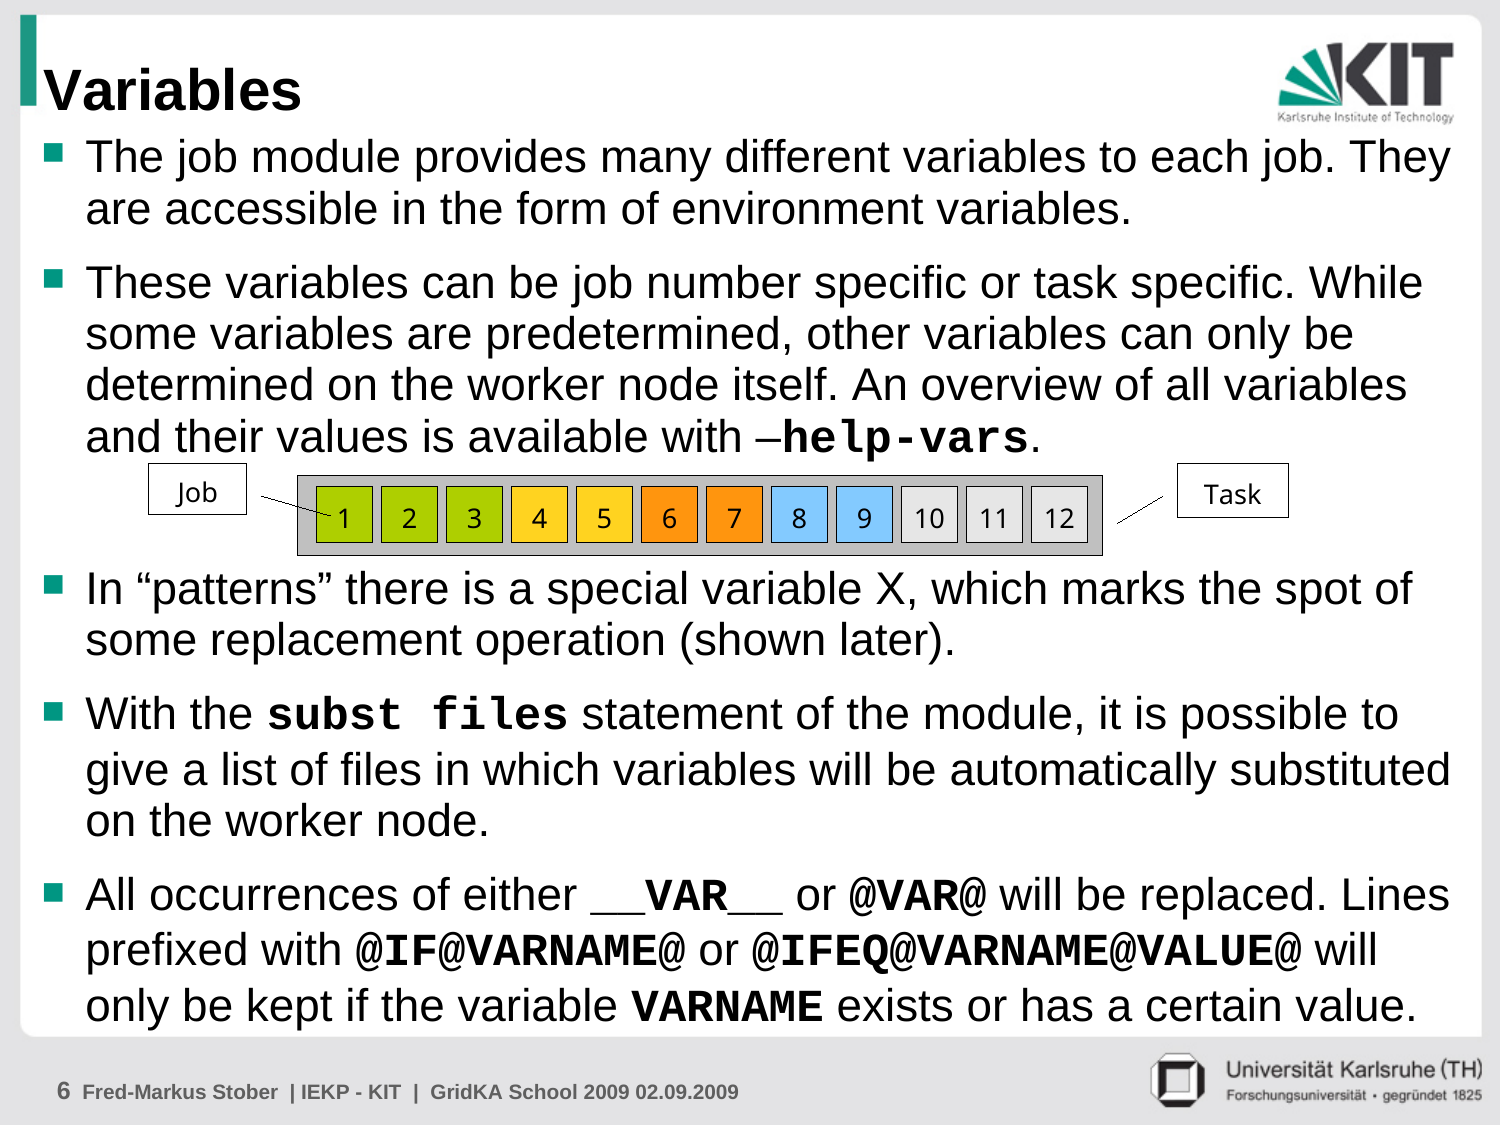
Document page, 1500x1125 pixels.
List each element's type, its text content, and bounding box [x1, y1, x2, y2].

text_box 9 [836, 486, 893, 543]
text_box 1 [316, 486, 373, 543]
list The job module provides many different variables to each job. They are accessible in the form of environment variables. These variables can be job number specific or task specific. While some variables are predetermined, other variables can only be determined on the worker node itself. An overview of all variables and their values is available with –help-vars. In “patterns” there is a special variable X, which marks the spot of some replacement operation (shown later). With the subst files statement of the module, it is possible to give a list of files in which variables will be automatically substituted on the worker node. All occurrences of either __VAR__ or @VAR@ will be replaced. Lines prefixed with @IF@VARNAME@ or @IFEQ@VARNAME@VALUE@ will only be kept if the variable VARNAME exists or has a certain value. [41, 131, 1459, 1030]
text_box 11 [966, 486, 1023, 543]
text_box Task [1178, 463, 1288, 518]
title Variables [43, 47, 1241, 131]
text_box Job [149, 463, 247, 514]
text_box 10 [901, 486, 958, 543]
text_box 6 [641, 486, 698, 543]
text_box 5 [576, 486, 633, 543]
text_box 7 [706, 486, 763, 543]
text_box 12 [1031, 486, 1088, 543]
text_box 4 [511, 486, 568, 543]
text_box 8 [771, 486, 828, 543]
text_box 3 [446, 486, 503, 543]
picture [0, 0, 1500, 1125]
text_box 2 [381, 486, 438, 543]
